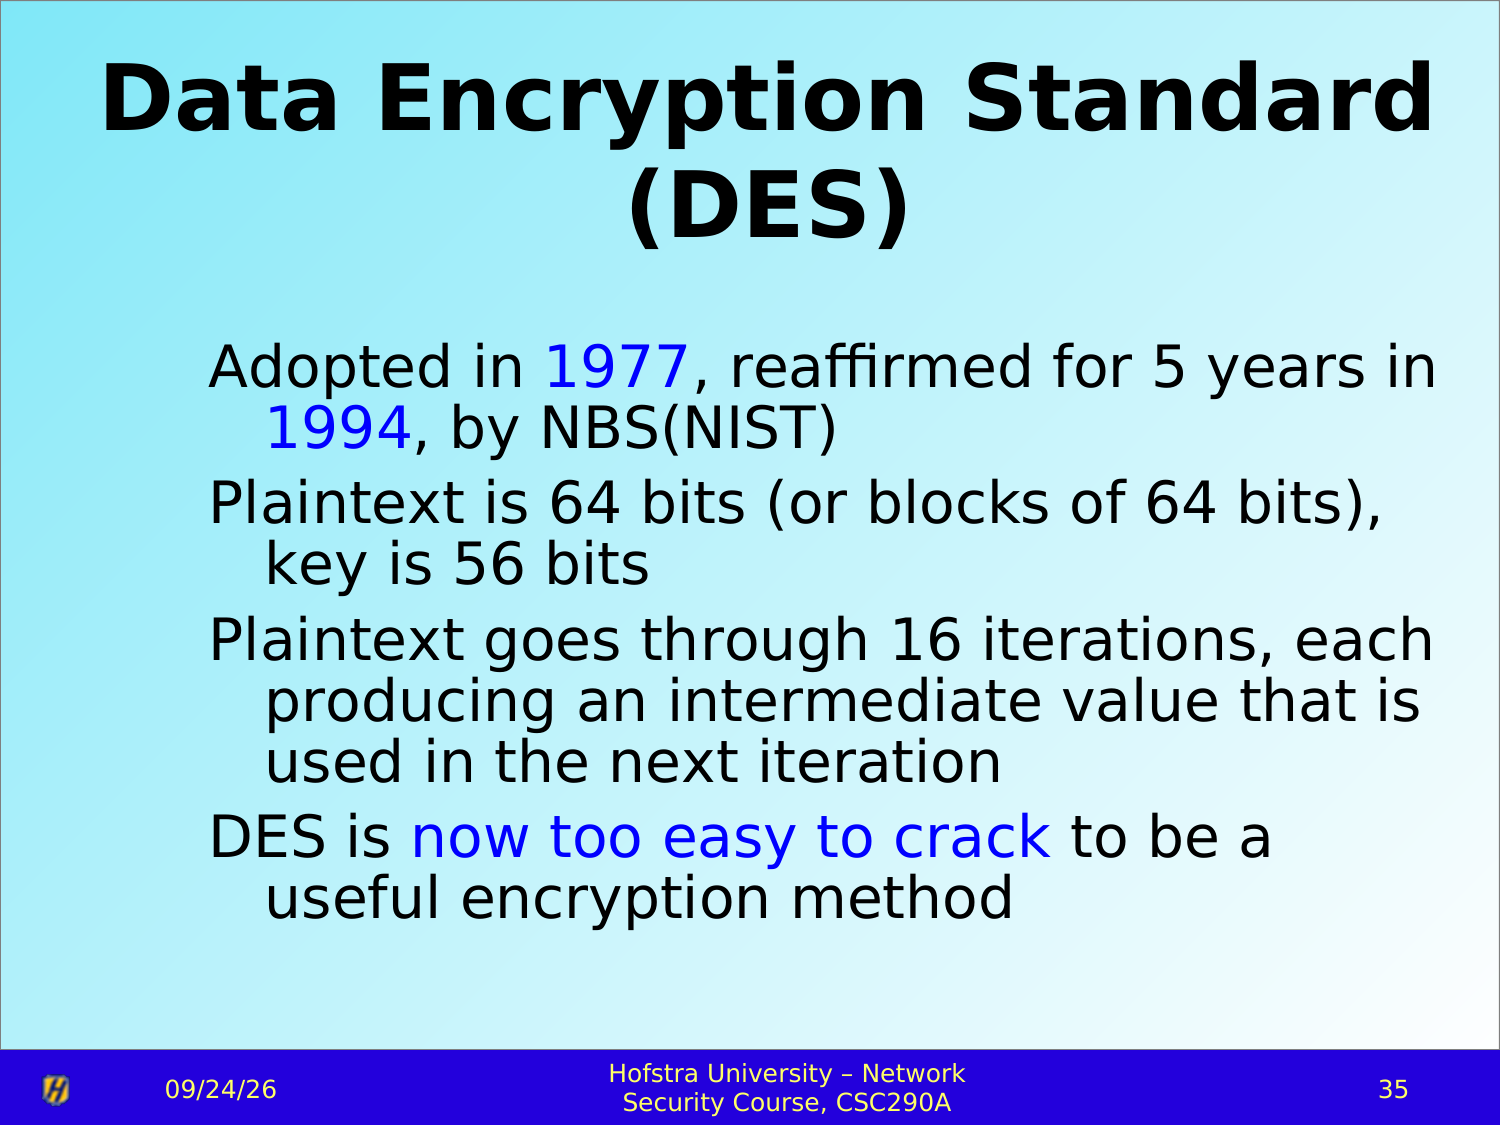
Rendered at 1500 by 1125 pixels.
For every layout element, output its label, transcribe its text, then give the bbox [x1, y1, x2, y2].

picture [37, 1072, 76, 1110]
list Adopted in 1977, reaffirmed for 5 years in 1994, by NBS(NIST) Plaintext is 64 bits (or blocks of 64 bits), key is 56 bits Plaintext goes through 16 iterations, each producing an intermediate value that is used in the next iteration DES is now too easy to crack to be a useful encryption method [193, 331, 1469, 1007]
title Data Encryption Standard (DES) [75, 37, 1463, 267]
